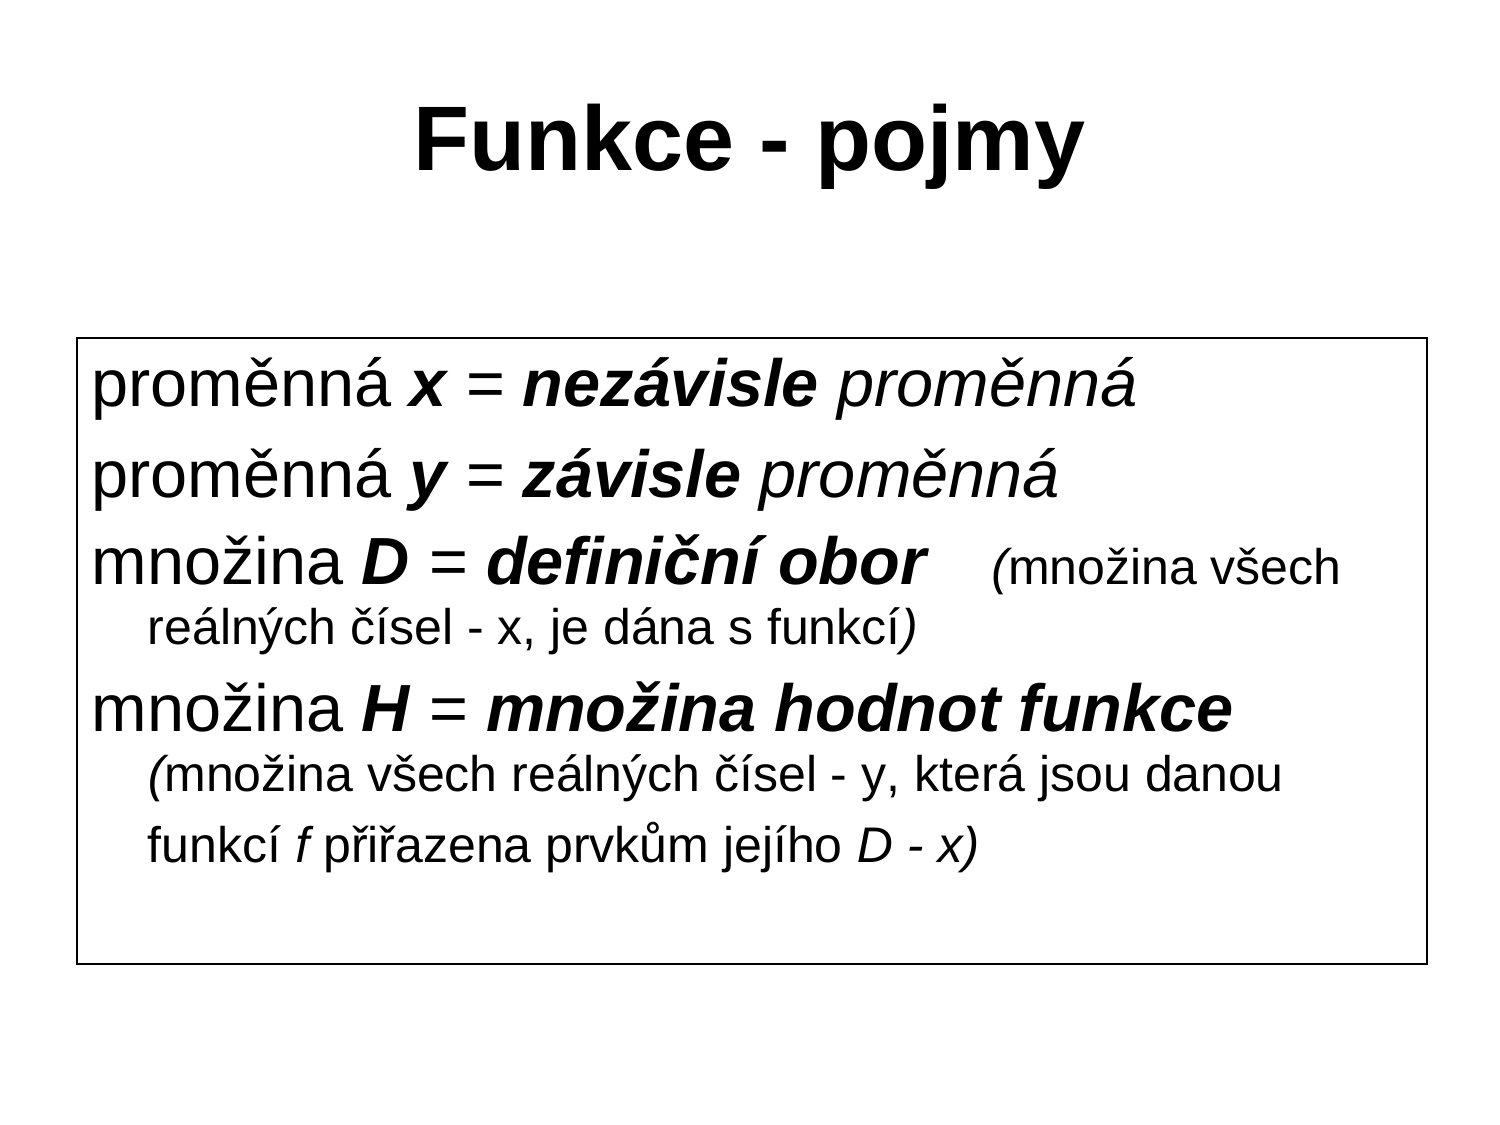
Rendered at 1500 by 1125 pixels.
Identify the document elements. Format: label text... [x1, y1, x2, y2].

title Funkce - pojmy [75, 45, 1426, 233]
list proměnná x = nezávisle proměnná proměnná y = závisle proměnná množina D = definiční obor (množina všech reálných čísel - x, je dána s funkcí) množina H = množina hodnot funkce (množina všech reálných čísel - y, která jsou danou funkcí f přiřazena prvkům jejího D - x) [76, 337, 1427, 965]
